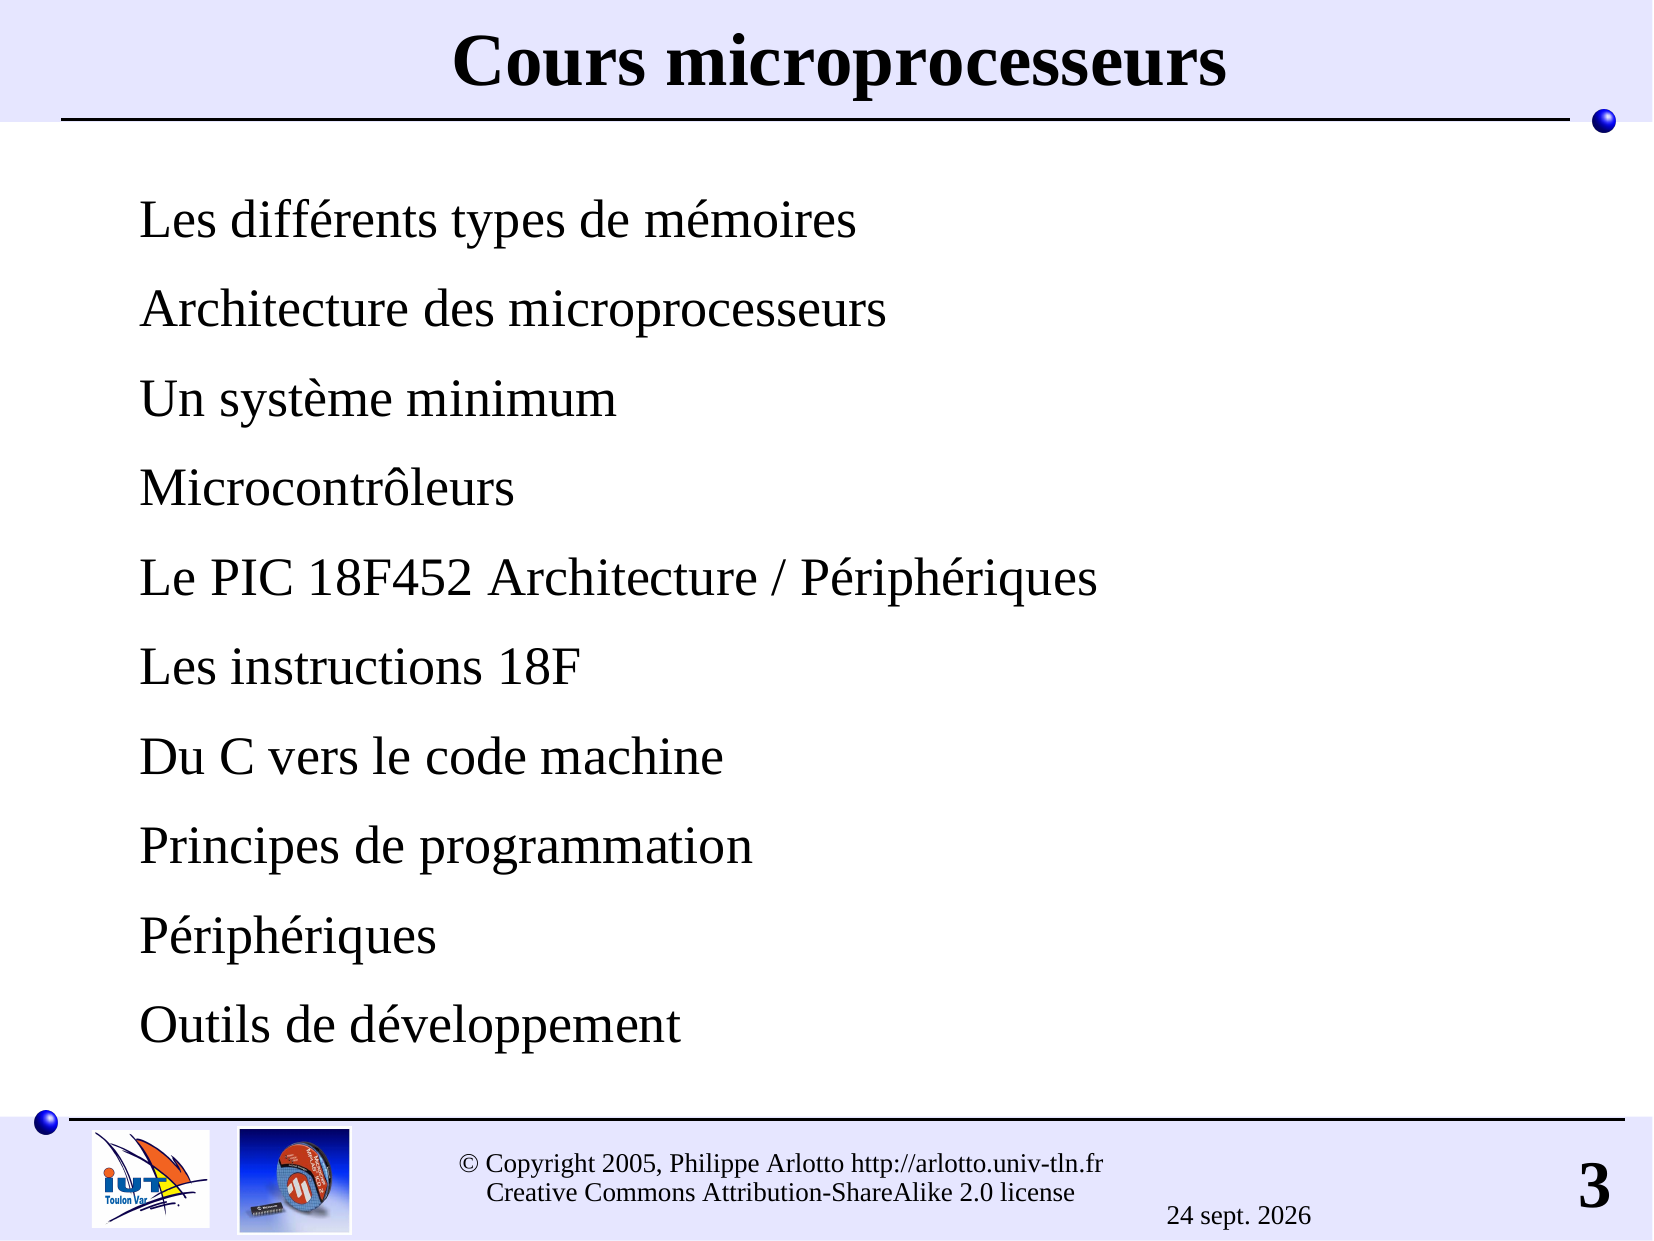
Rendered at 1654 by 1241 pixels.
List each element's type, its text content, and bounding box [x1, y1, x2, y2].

title Cours microprocesseurs [95, 14, 1585, 107]
picture [237, 1126, 352, 1235]
list Les différents types de mémoires Architecture des microprocesseurs Un système minimum Microcontrôleurs Le PIC 18F452 Architecture / Périphériques Les instructions 18F Du C vers le code machine Principes de programmation Périphériques Outils de développement [121, 188, 1534, 1065]
